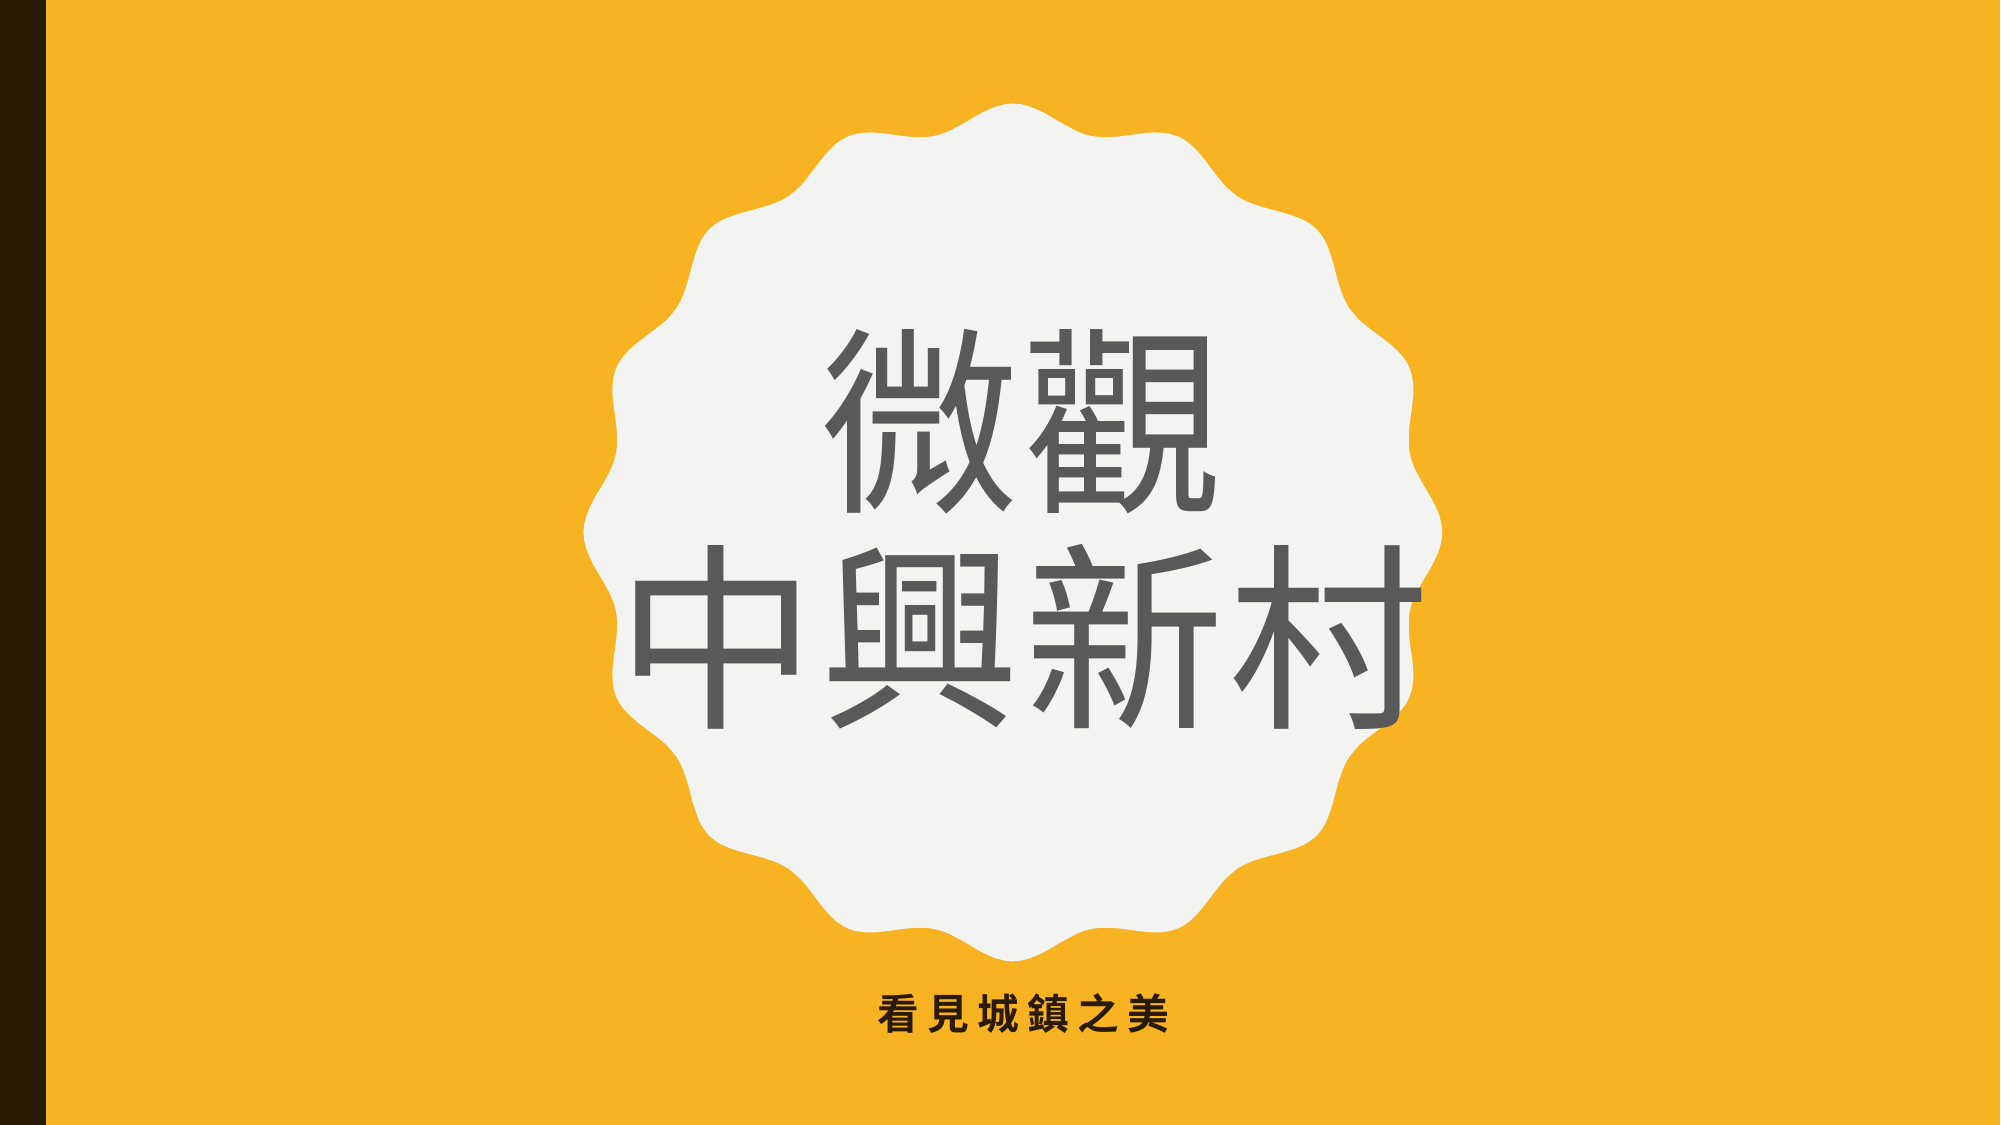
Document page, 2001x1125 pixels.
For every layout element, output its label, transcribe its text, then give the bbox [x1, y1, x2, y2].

subtitle 看見城鎮之美 [363, 980, 1684, 1103]
title 微觀 中興新村 [176, 180, 1870, 902]
